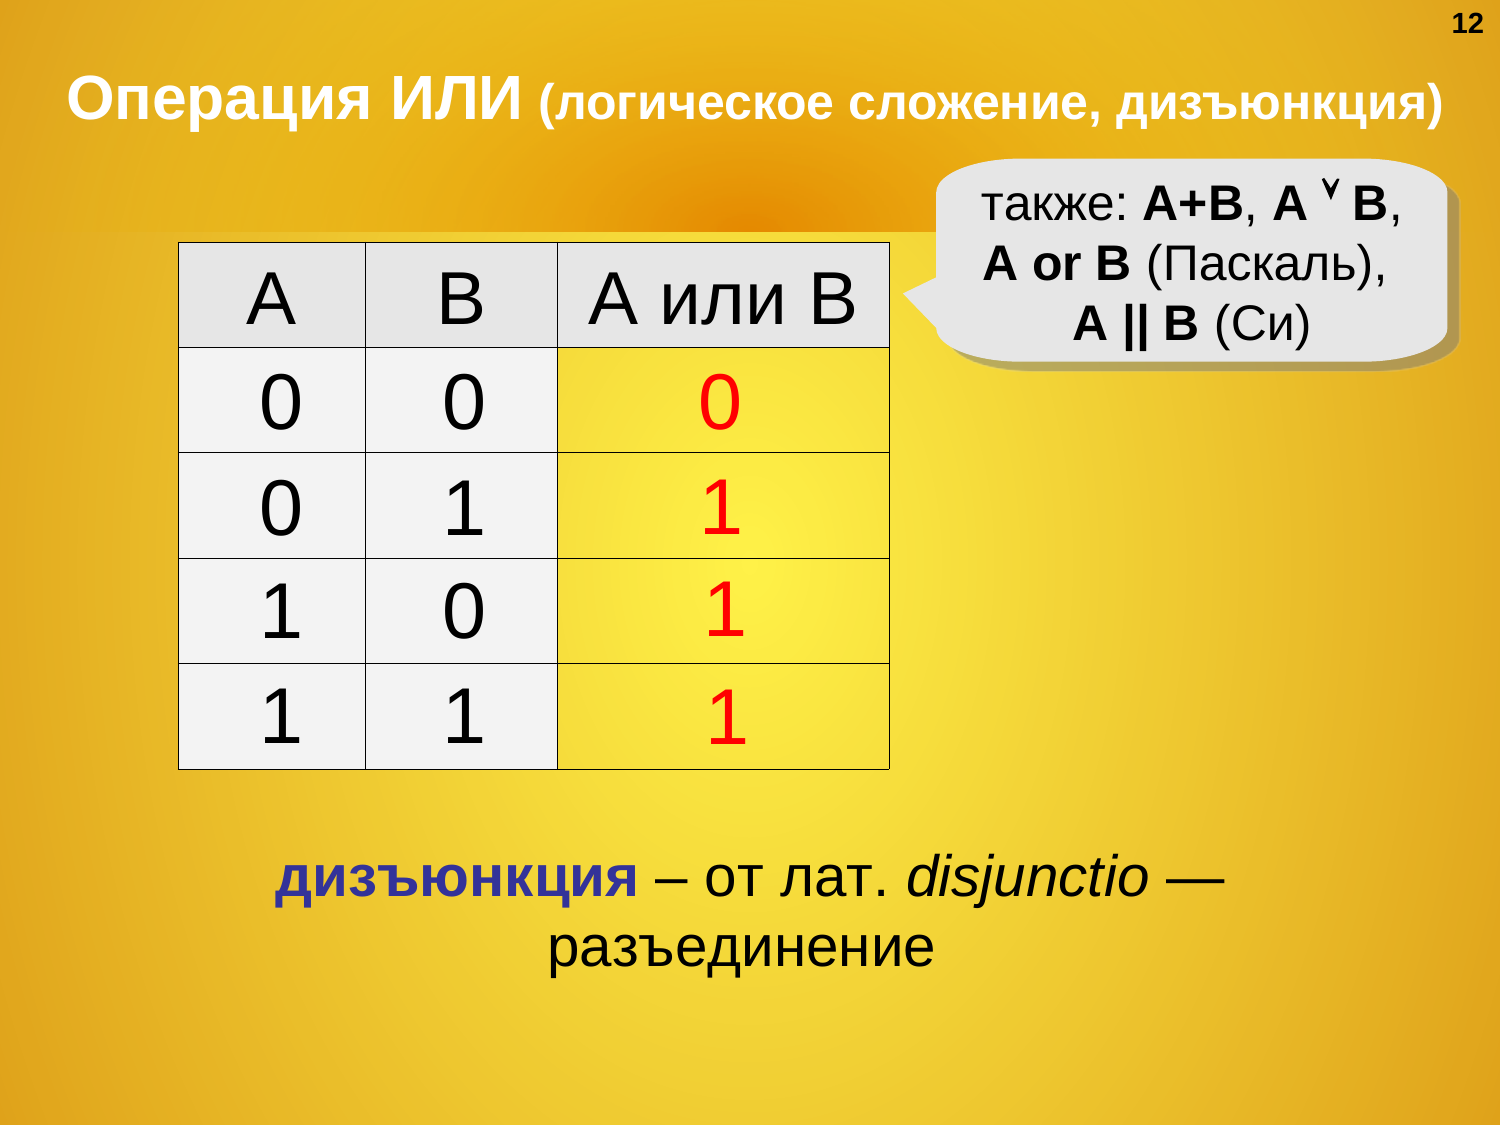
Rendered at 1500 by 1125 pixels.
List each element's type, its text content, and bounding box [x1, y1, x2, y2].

text_box 0 [427, 351, 502, 445]
table_header B [366, 243, 557, 347]
text_box 0 [244, 351, 319, 445]
table_cell [366, 348, 557, 452]
text_box 0 [244, 457, 319, 551]
text_box 1 [675, 457, 768, 550]
table_cell [558, 348, 889, 452]
table_header А или B [558, 243, 889, 347]
text_box 1 [428, 665, 502, 758]
text_box <номер> [1148, 0, 1499, 75]
text_box также: A+B, A  B, A or B (Паскаль), A || B (Си) [902, 158, 1448, 362]
title Операция ИЛИ (логическое сложение, дизъюнкция) [51, 49, 1479, 127]
text_box 1 [679, 558, 773, 652]
table_cell [366, 664, 557, 769]
table_cell 280 [1364, 236, 1462, 371]
table_cell [179, 559, 365, 663]
table_cell (Динамо | Спартак) & Рубин [1201, 362, 1365, 373]
table_cell [366, 559, 557, 663]
table_cell [558, 453, 889, 558]
table_cell [179, 664, 365, 769]
table_header A [179, 243, 365, 347]
text_box 1 [427, 457, 502, 551]
text_box 0 [428, 560, 502, 654]
text_box 0 [673, 351, 767, 445]
table_cell [366, 453, 557, 558]
text_box дизъюнкция – от лат. disjunctio — разъединение [62, 830, 1438, 986]
table_cell [179, 453, 365, 558]
table_cell [179, 348, 365, 452]
table_cell [558, 664, 889, 769]
table_cell [558, 559, 889, 663]
text_box 1 [244, 665, 319, 758]
text_box 1 [681, 666, 774, 760]
text_box 1 [244, 560, 319, 654]
